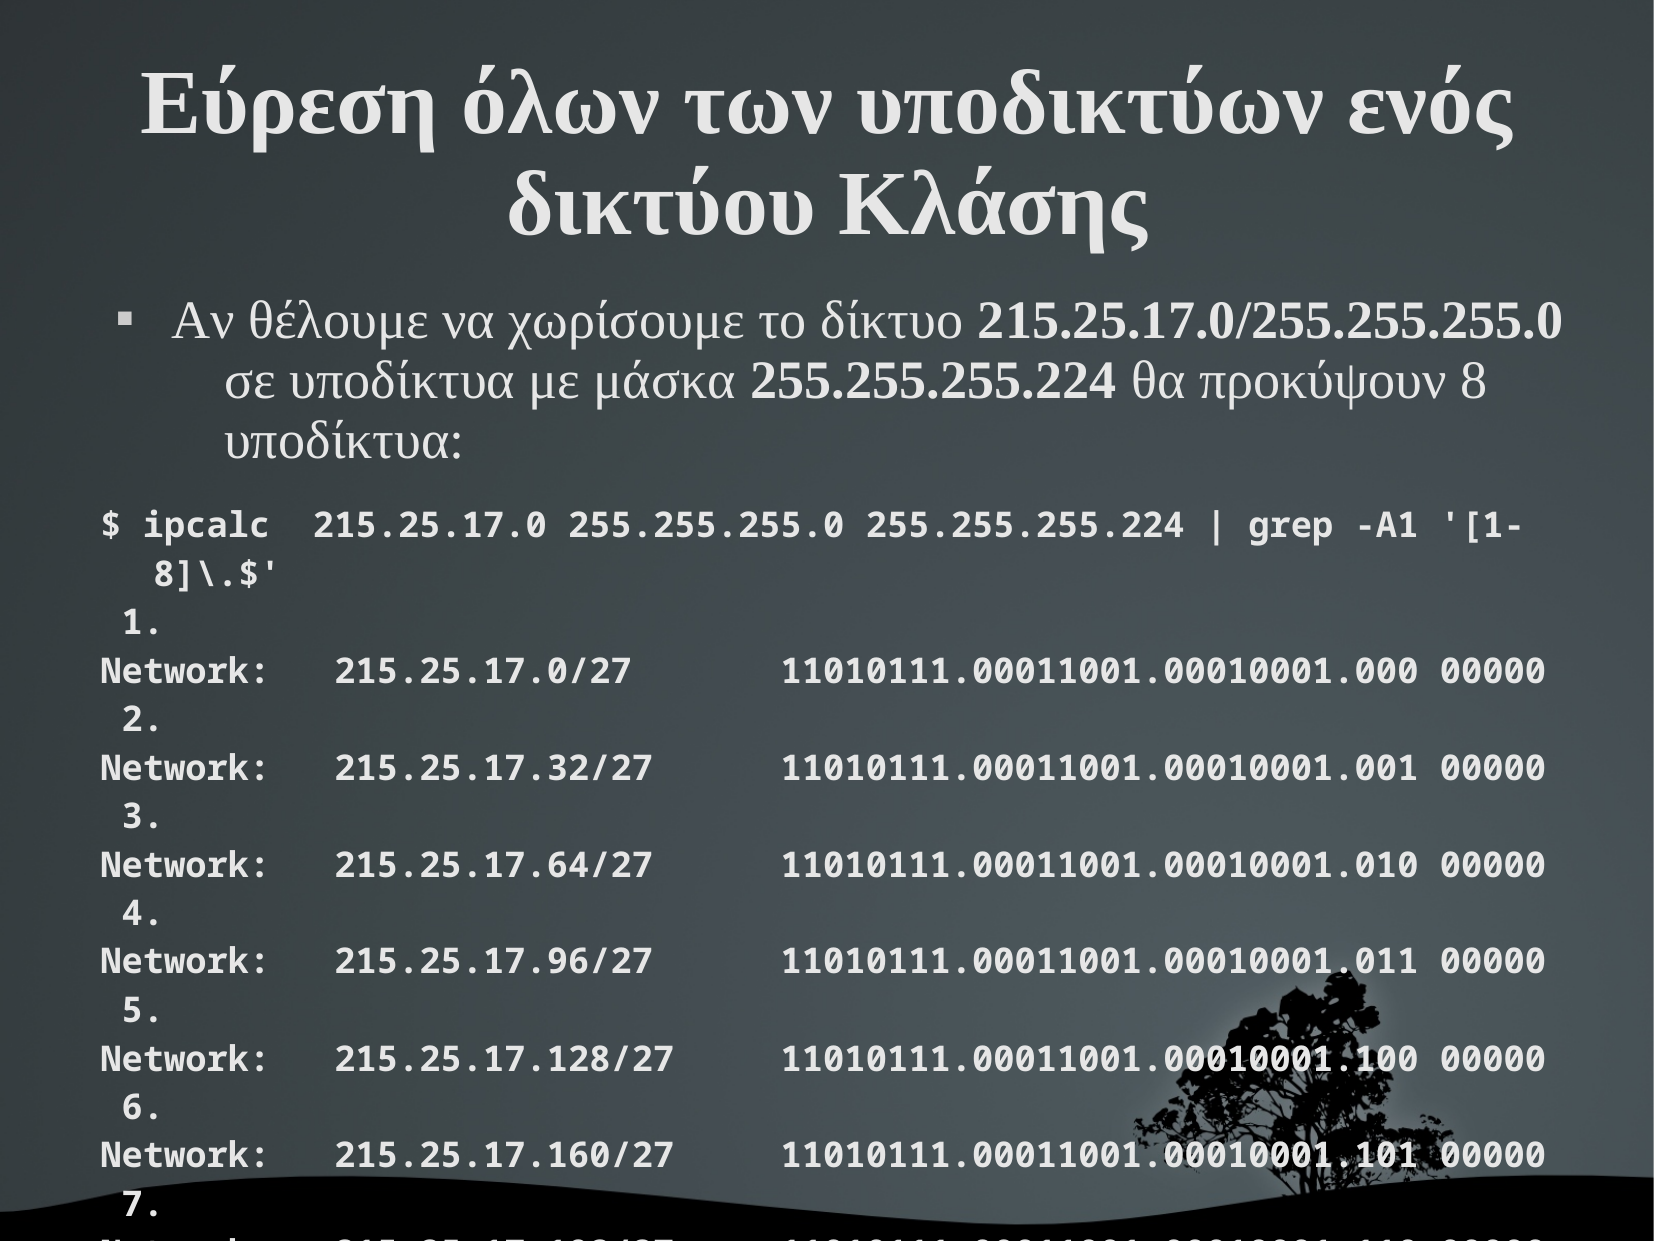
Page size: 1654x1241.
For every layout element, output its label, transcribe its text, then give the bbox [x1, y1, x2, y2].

title Εύρεση όλων των υποδικτύων ενός δικτύου Κλάσης [82, 33, 1571, 273]
list Αν θέλουμε να χωρίσουμε το δίκτυο 215.25.17.0/255.255.255.0 σε υποδίκτυα με μάσκα 255.255.255.224 θα προκύψουν 8 υποδίκτυα: $ ipcalc 215.25.17.0 255.255.255.0 255.255.255.224 | grep -A1 '[1-8]\.$' 1. Network: 215.25.17.0/27 11010111.00011001.00010001.000 00000 2. Network: 215.25.17.32/27 11010111.00011001.00010001.001 00000 3. Network: 215.25.17.64/27 11010111.00011001.00010001.010 00000 4. Network: 215.25.17.96/27 11010111.00011001.00010001.011 00000 5. Network: 215.25.17.128/27 11010111.00011001.00010001.100 00000 6. Network: 215.25.17.160/27 11010111.00011001.00010001.101 00000 7. Network: 215.25.17.192/27 11010111.00011001.00010001.110 00000 8. Network: 215.25.17.224/27 11010111.00011001.00010001.111 00000 [82, 290, 1571, 1167]
picture [0, 0, 1654, 1241]
